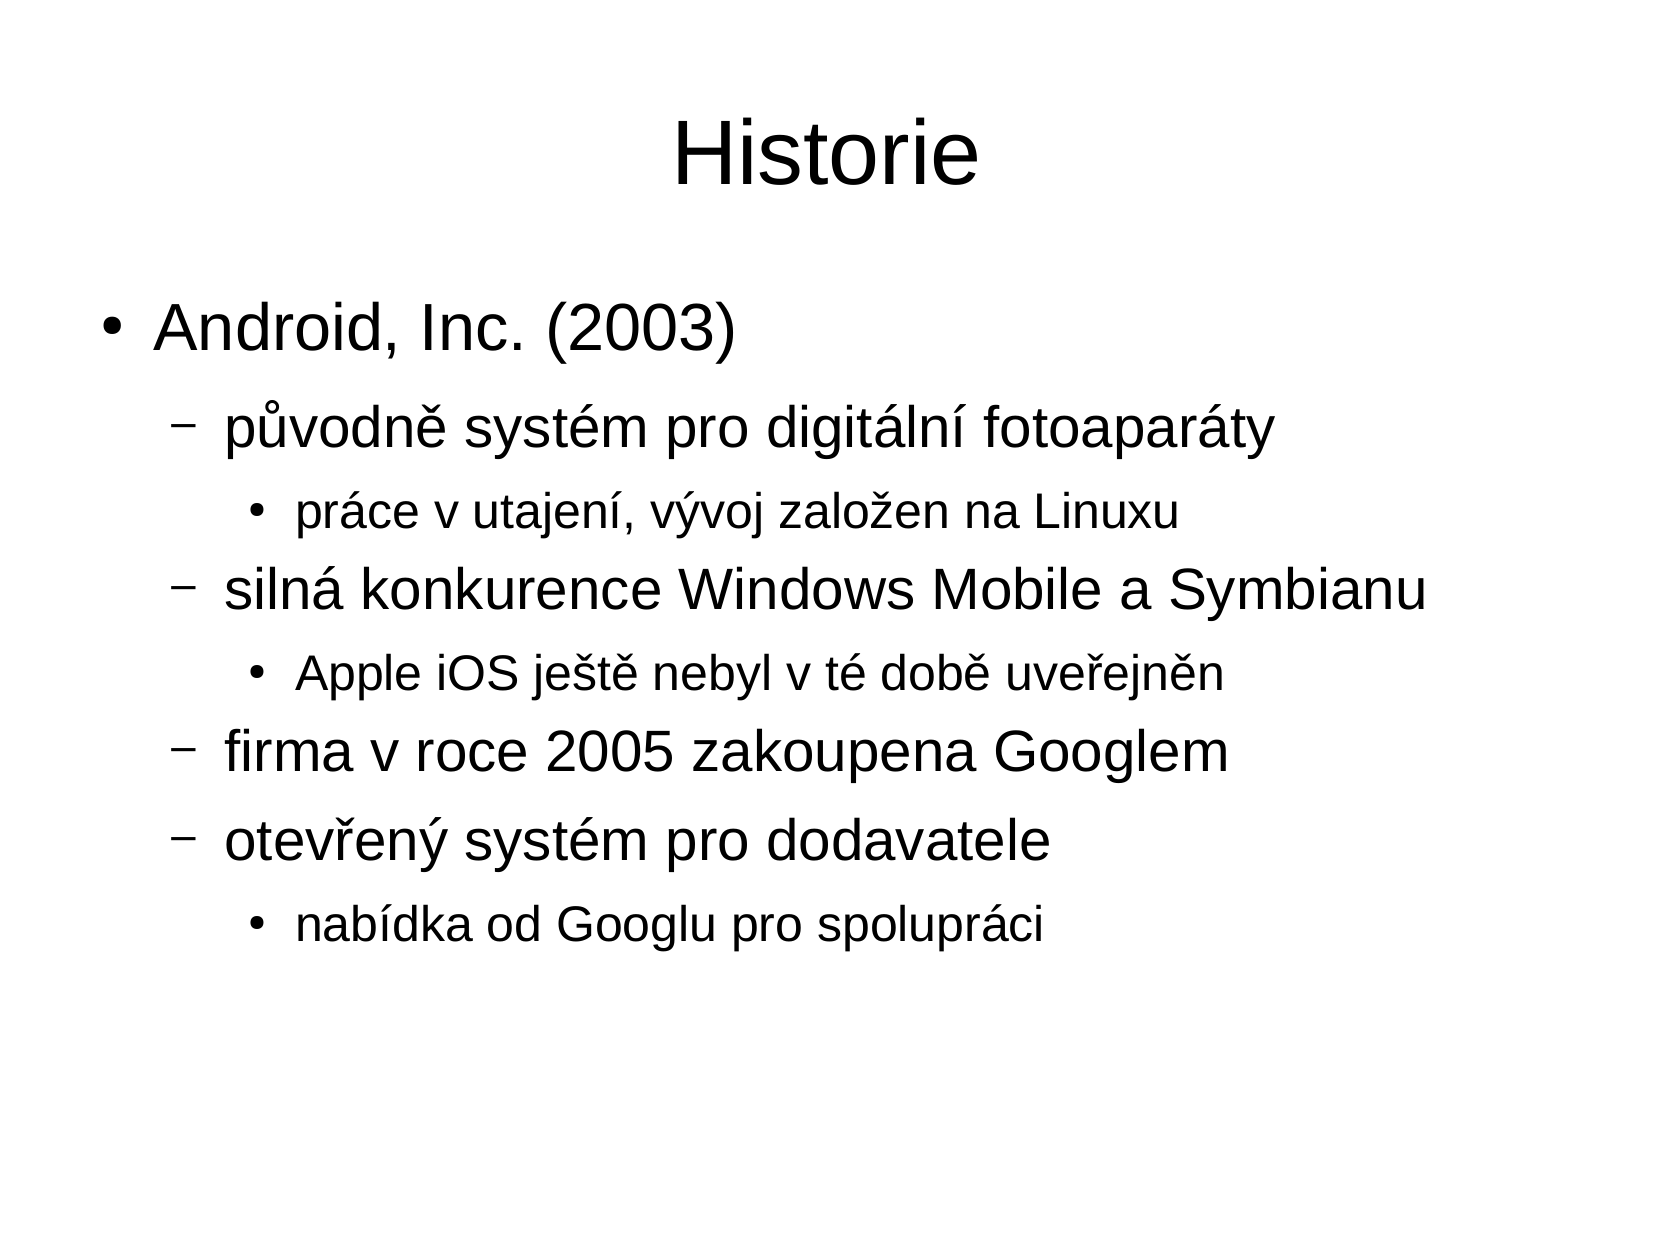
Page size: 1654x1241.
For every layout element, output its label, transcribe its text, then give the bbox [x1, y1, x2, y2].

list Android, Inc. (2003) původně systém pro digitální fotoaparáty práce v utajení, vývoj založen na Linuxu silná konkurence Windows Mobile a Symbianu Apple iOS ještě nebyl v té době uveřejněn firma v roce 2005 zakoupena Googlem otevřený systém pro dodavatele nabídka od Googlu pro spolupráci [82, 290, 1571, 1146]
title Historie [82, 49, 1571, 257]
